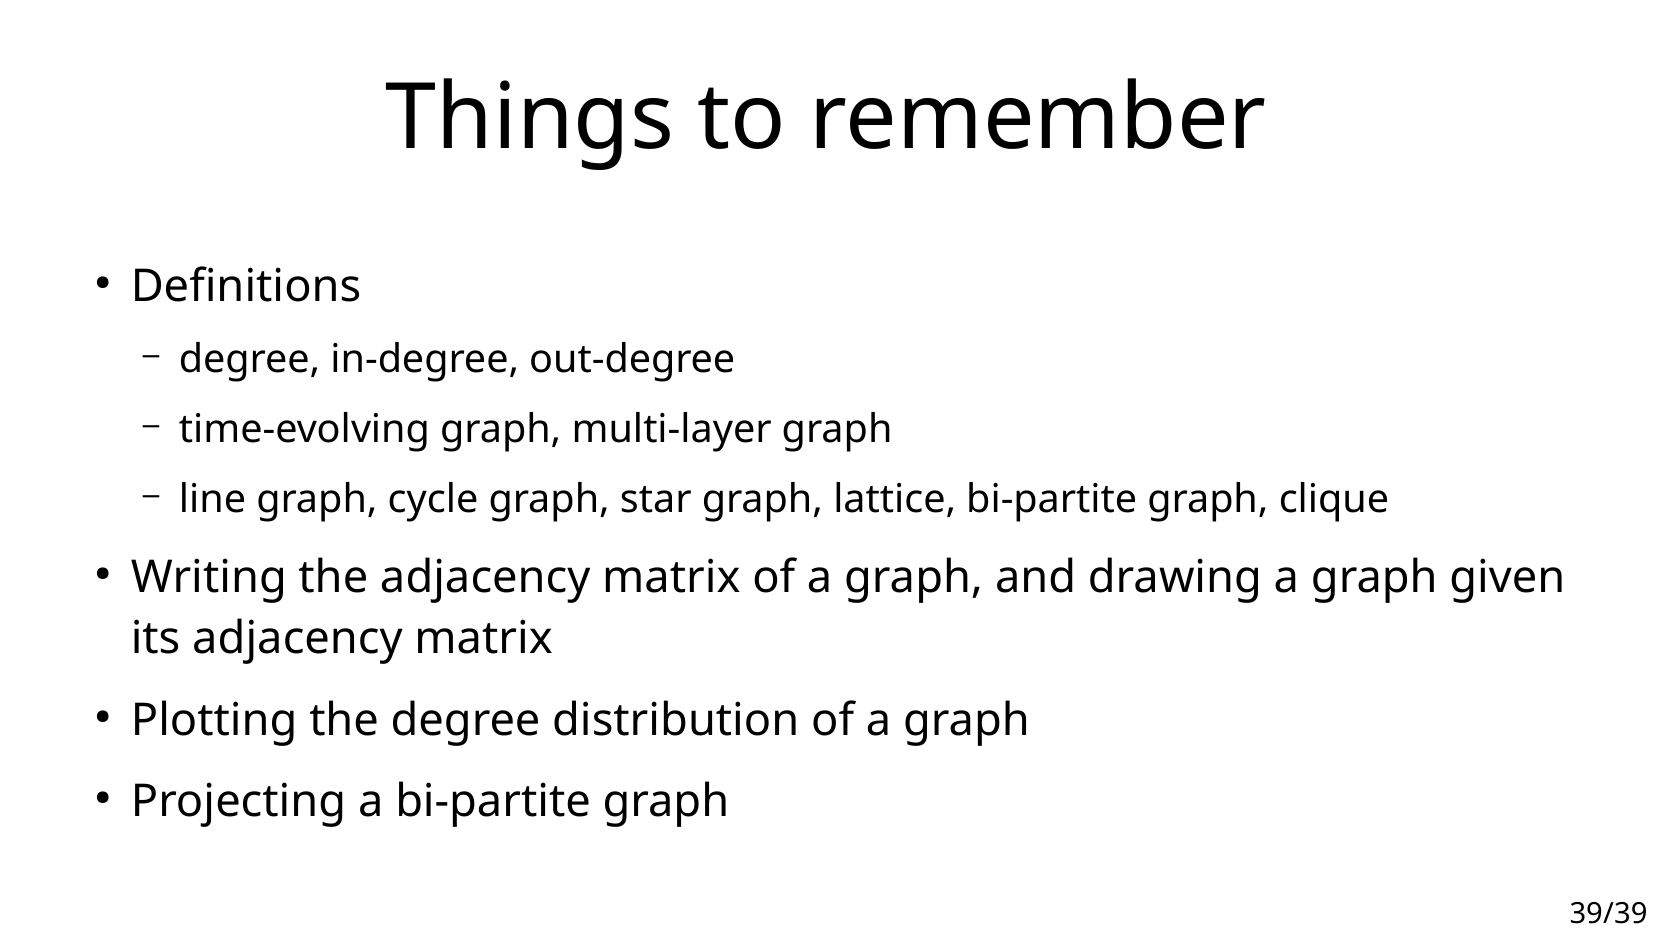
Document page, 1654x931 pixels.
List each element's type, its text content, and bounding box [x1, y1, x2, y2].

list Definitions degree, in-degree, out-degree time-evolving graph, multi-layer graph line graph, cycle graph, star graph, lattice, bi-partite graph, clique Writing the adjacency matrix of a graph, and drawing a graph given its adjacency matrix Plotting the degree distribution of a graph Projecting a bi-partite graph [82, 253, 1571, 841]
title Things to remember [82, 1, 1571, 226]
